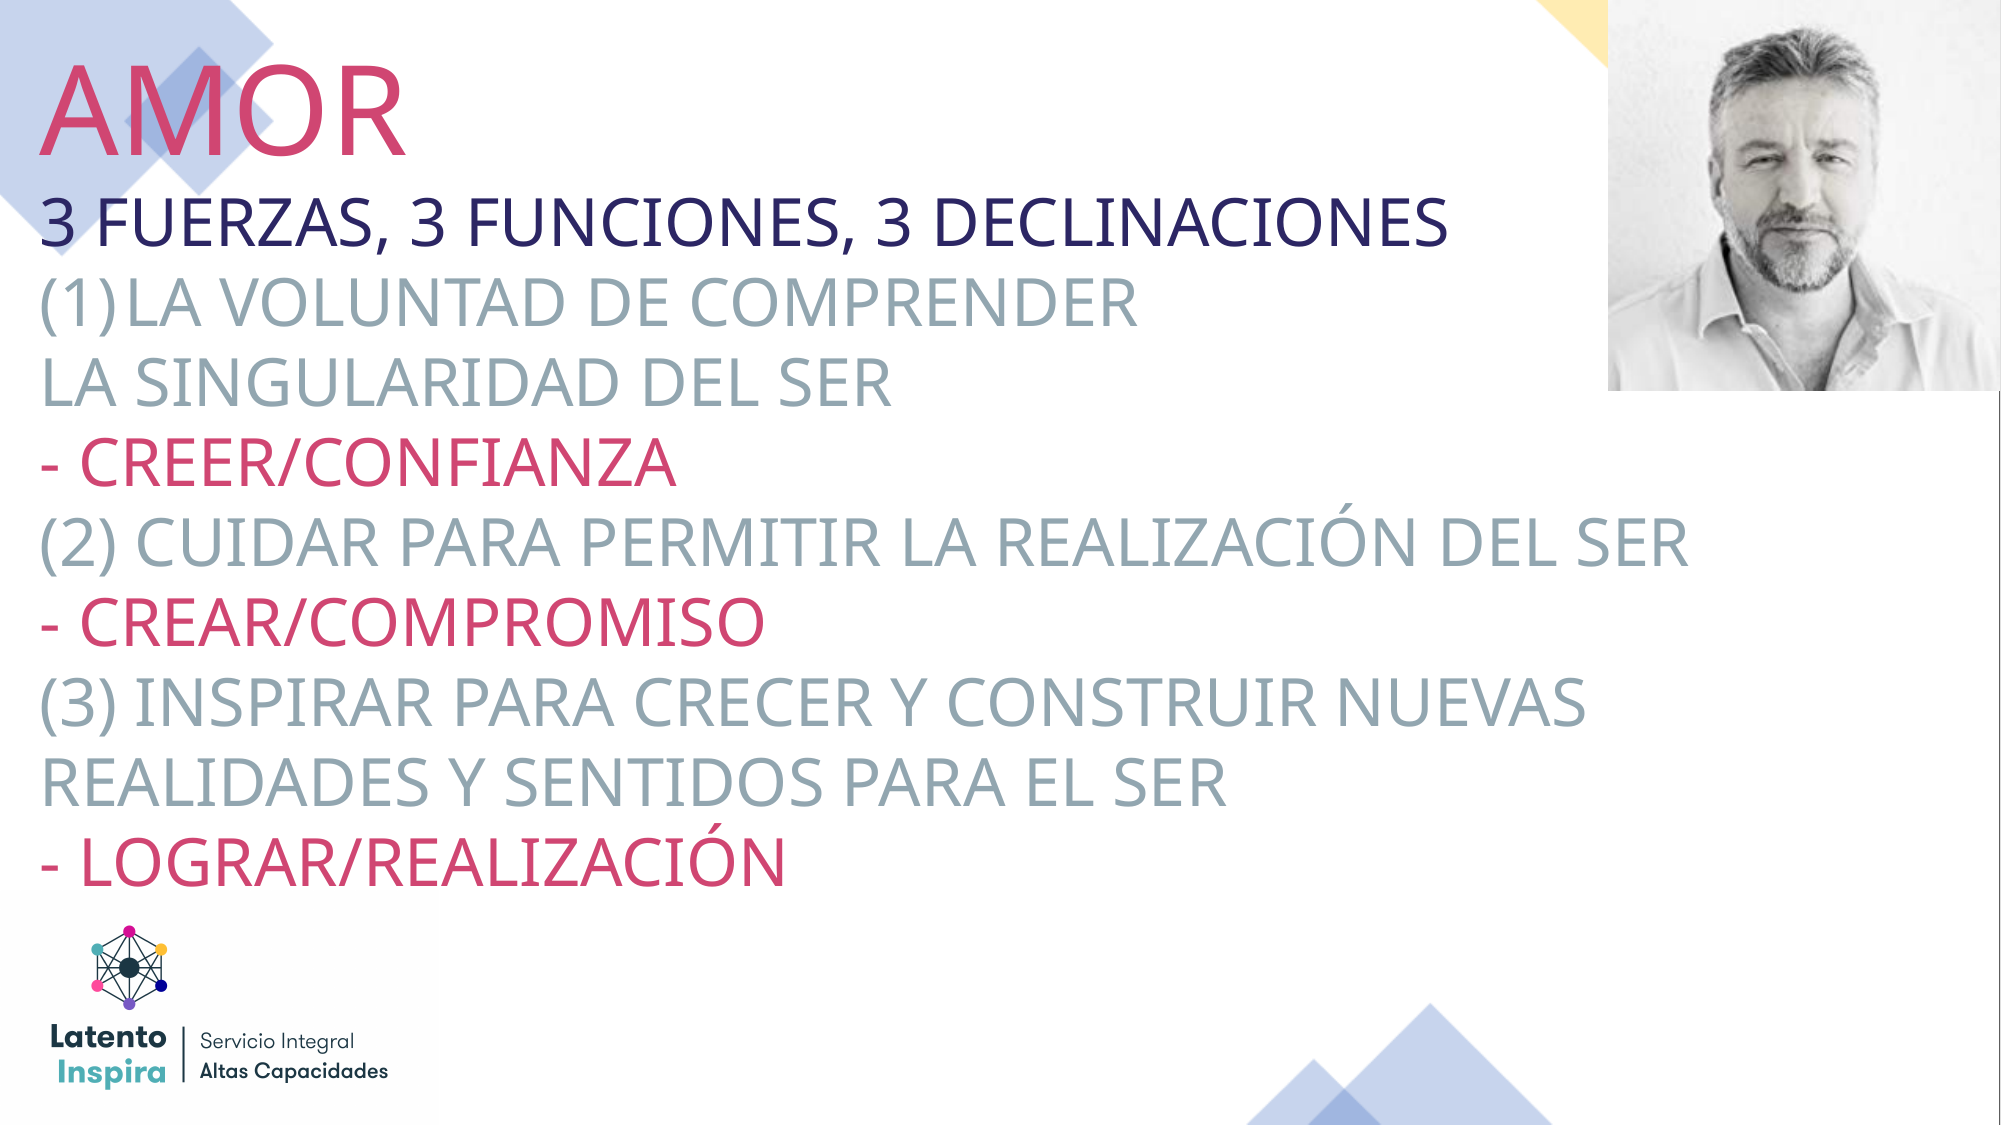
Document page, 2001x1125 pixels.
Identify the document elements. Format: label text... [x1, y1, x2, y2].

text_box AMOR 3 FUERZAS, 3 FUNCIONES, 3 DECLINACIONES LA VOLUNTAD DE COMPRENDER LA SINGULARIDAD DEL SER - CREER/CONFIANZA (2) CUIDAR PARA PERMITIR LA REALIZACIÓN DEL SER - CREAR/COMPROMISO (3) INSPIRAR PARA CRECER Y CONSTRUIR NUEVAS REALIDADES Y SENTIDOS PARA EL SER - LOGRAR/REALIZACIÓN [24, 22, 1914, 908]
picture [0, 0, 2001, 1125]
